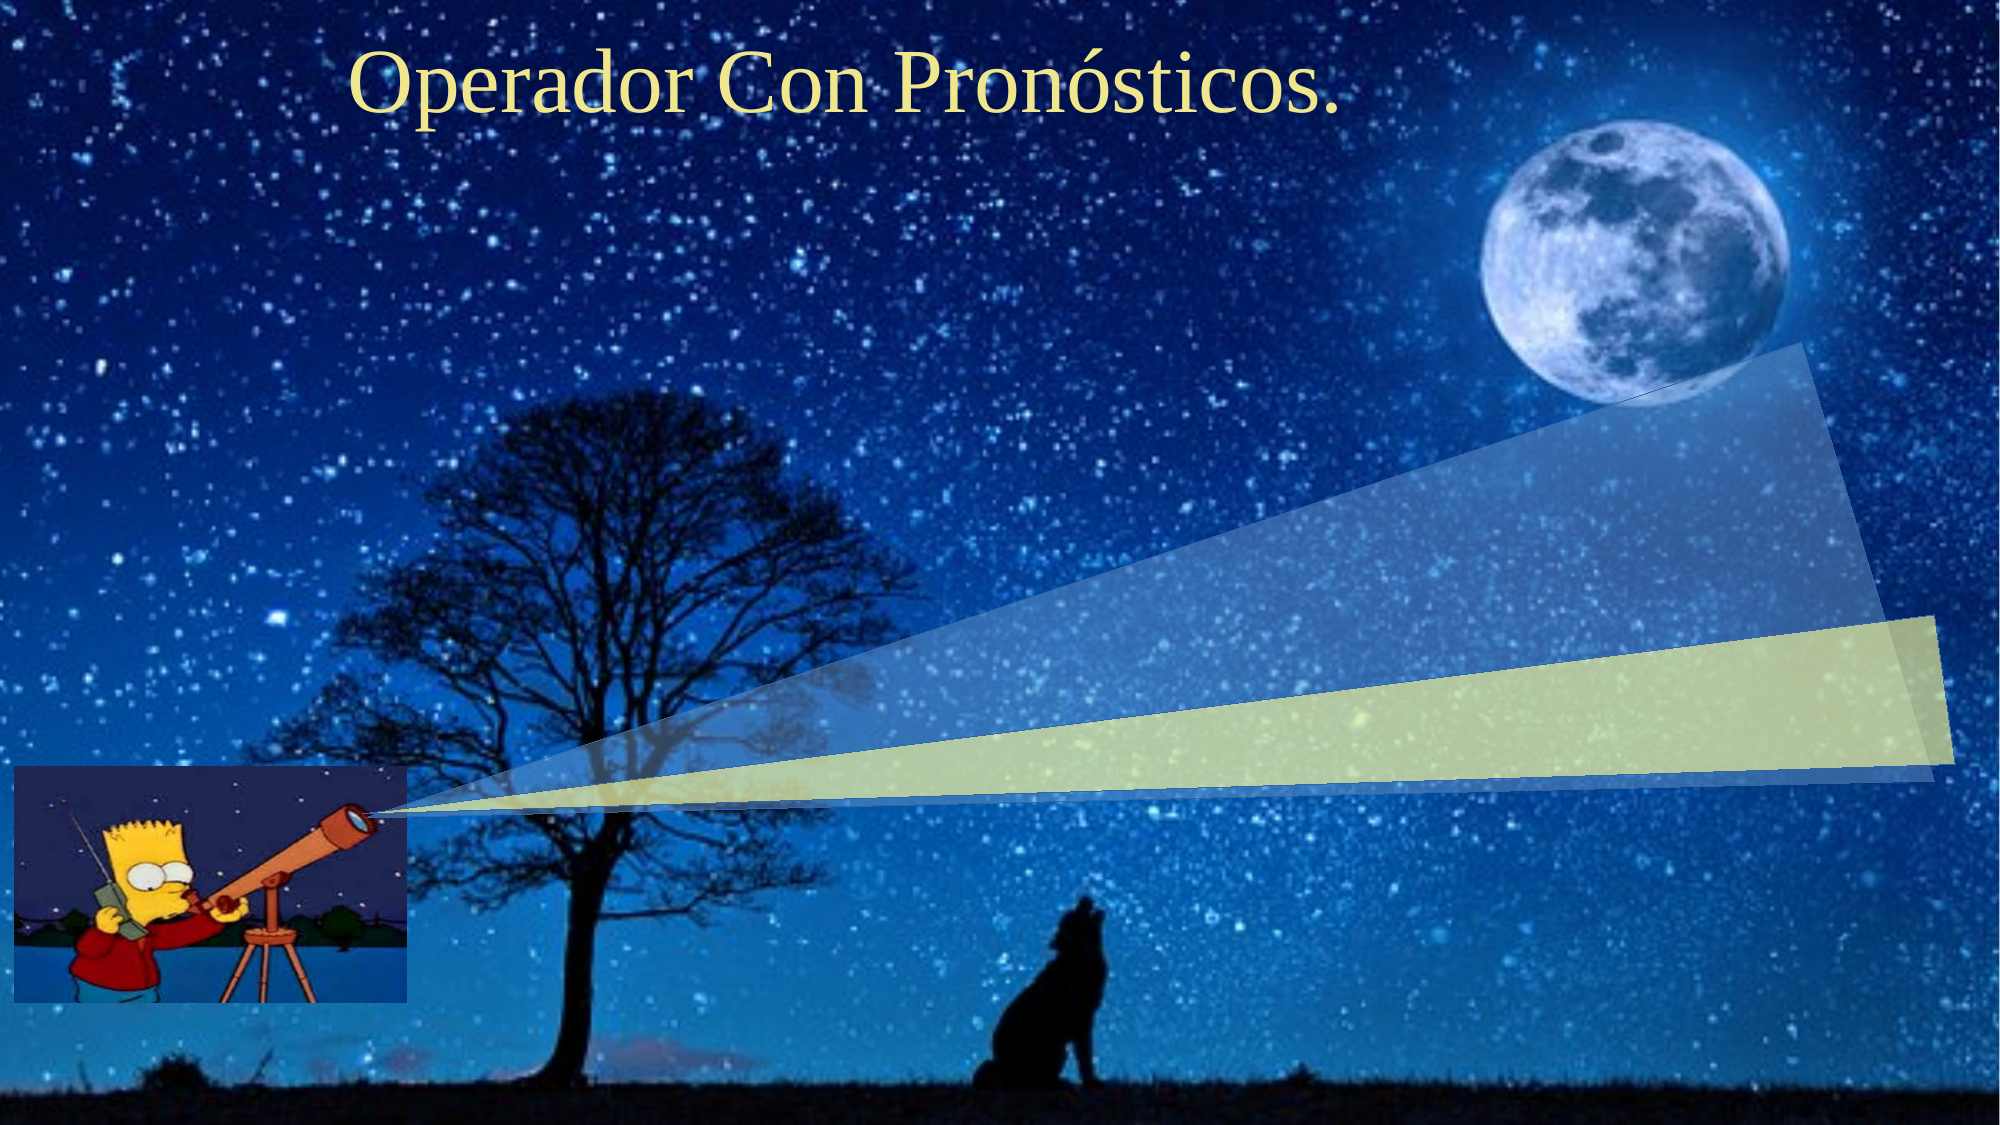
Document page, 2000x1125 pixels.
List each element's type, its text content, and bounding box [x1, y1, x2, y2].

title Operador Con Pronósticos. [29, 7, 1665, 144]
text_box [362, 341, 1956, 818]
picture [0, 0, 2000, 1125]
